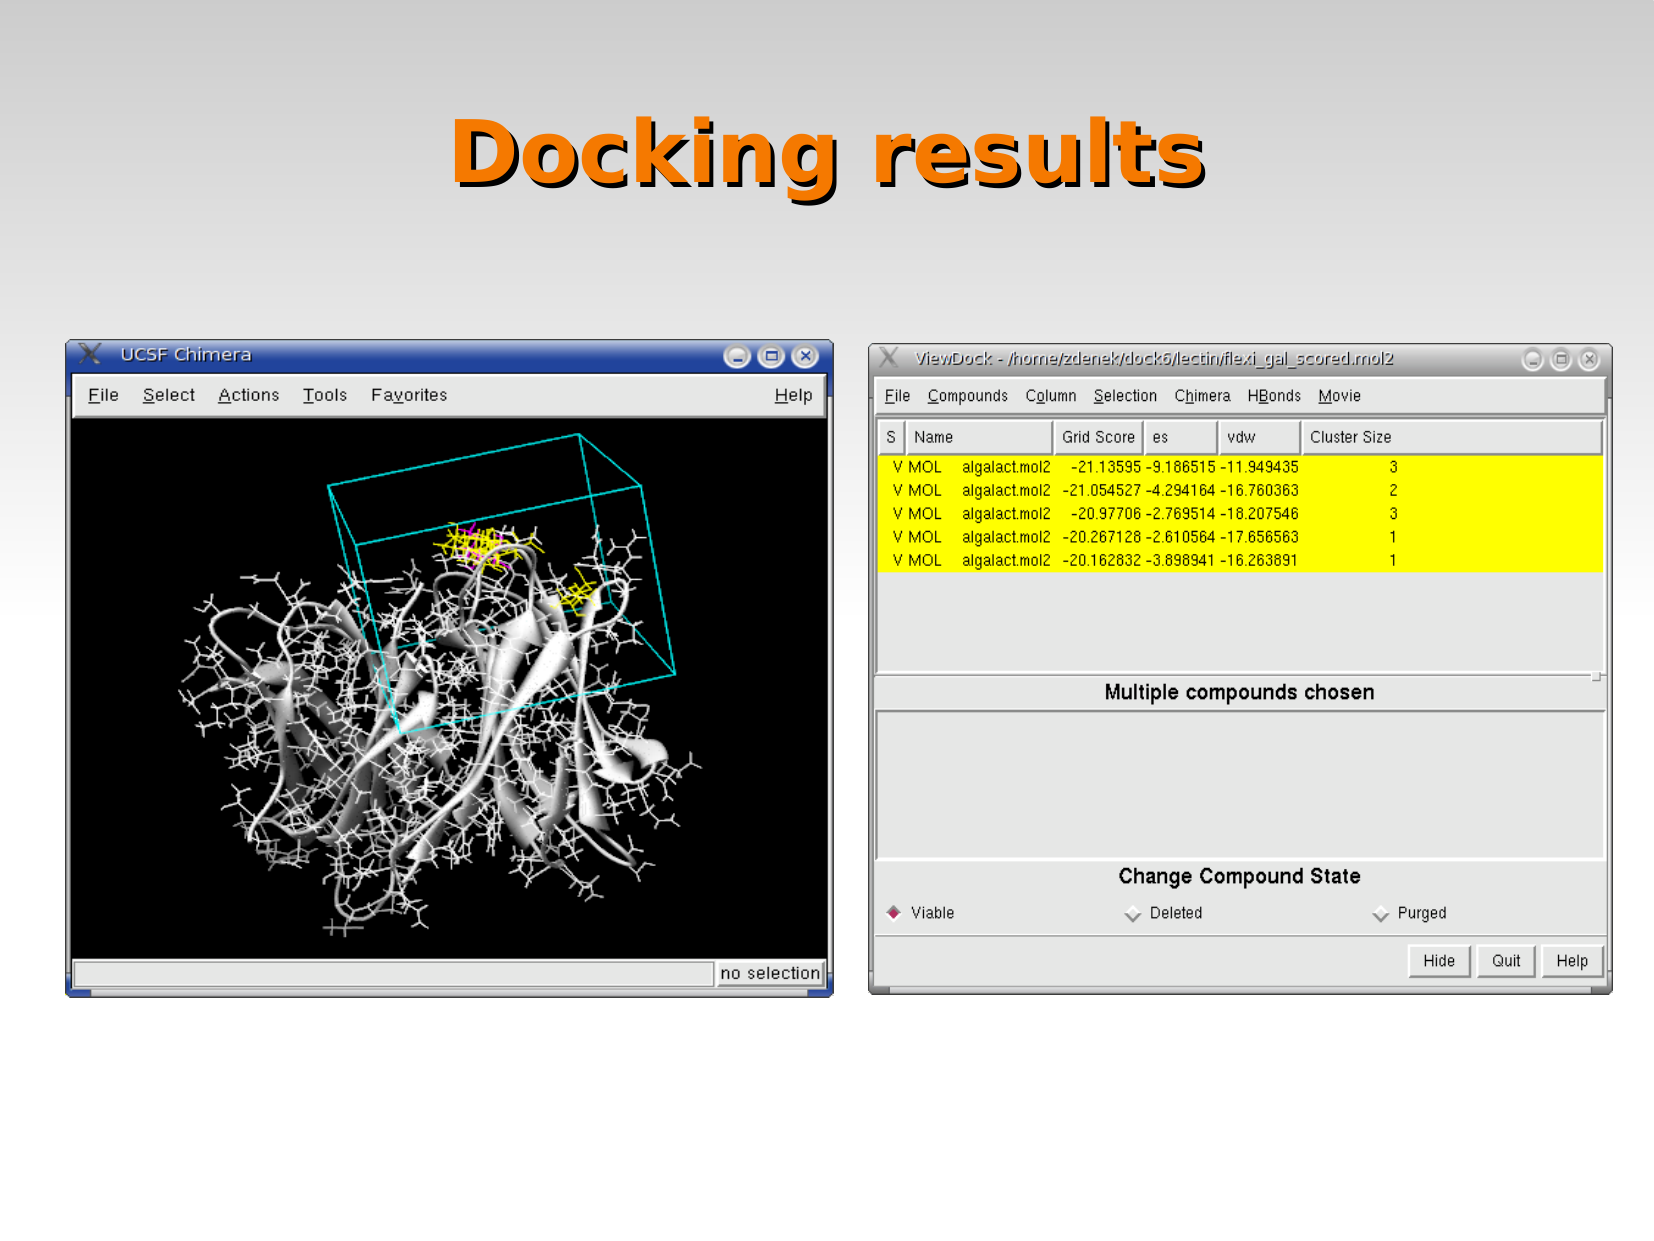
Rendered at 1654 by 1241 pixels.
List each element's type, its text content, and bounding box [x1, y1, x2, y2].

picture [868, 343, 1613, 995]
picture [65, 339, 834, 998]
title Docking results [82, 49, 1571, 257]
